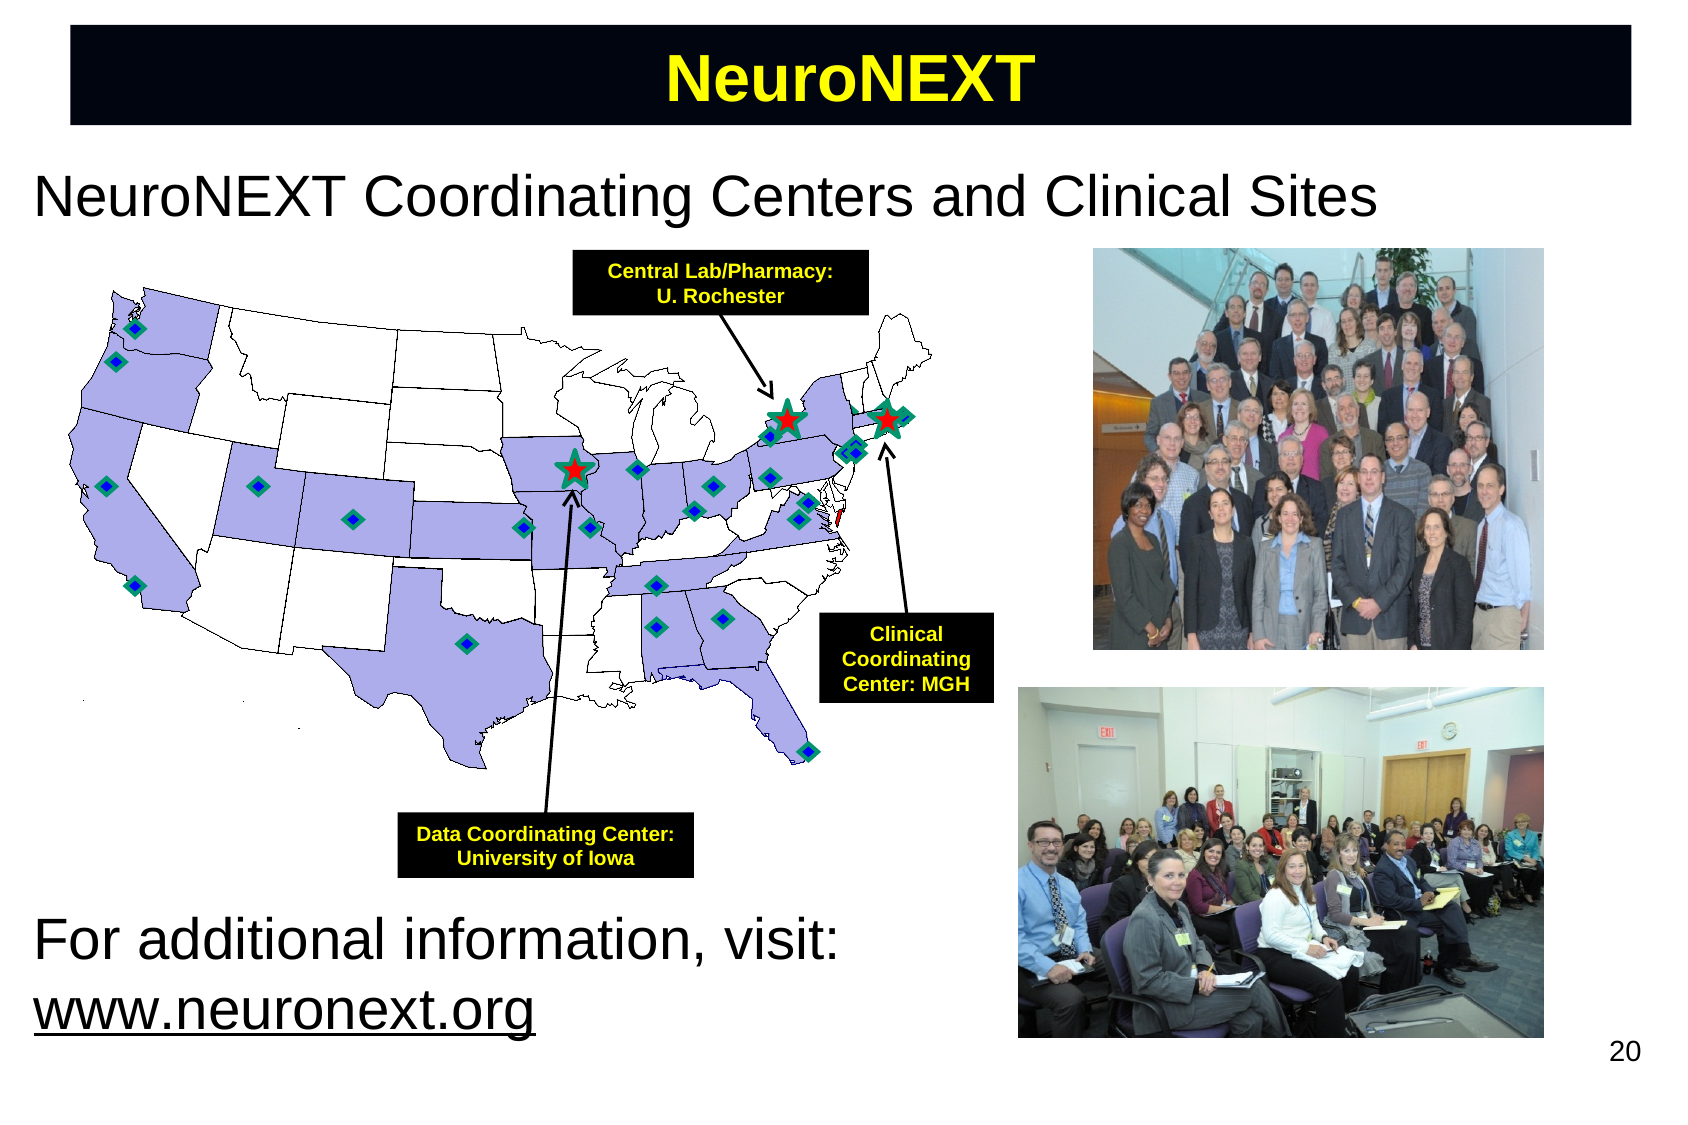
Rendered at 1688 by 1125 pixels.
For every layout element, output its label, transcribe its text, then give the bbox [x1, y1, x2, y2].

text_box [766, 433, 773, 441]
text_box [212, 374, 876, 764]
picture [1018, 687, 1544, 1038]
text_box [323, 566, 553, 769]
text_box Data Coordinating Center: University of Iowa [397, 812, 694, 878]
text_box Clinical Coordinating Center: MGH [819, 612, 994, 703]
text_box [131, 325, 139, 333]
text_box [766, 419, 777, 428]
text_box [804, 748, 813, 756]
text_box <number> [1568, 1025, 1657, 1101]
text_box [634, 466, 642, 474]
text_box [68, 287, 219, 612]
picture [1093, 248, 1544, 651]
text_box [520, 524, 528, 532]
text_box [778, 410, 797, 428]
text_box [131, 582, 139, 590]
text_box NeuroNEXT [70, 24, 1632, 126]
text_box For additional information, visit: www.neuronext.org [18, 893, 985, 1049]
text_box Central Lab/Pharmacy: U. Rochester [572, 249, 869, 316]
text_box [878, 410, 897, 428]
text_box [851, 450, 860, 457]
text_box NeuroNEXT Coordinating Centers and Clinical Sites [18, 149, 1657, 236]
